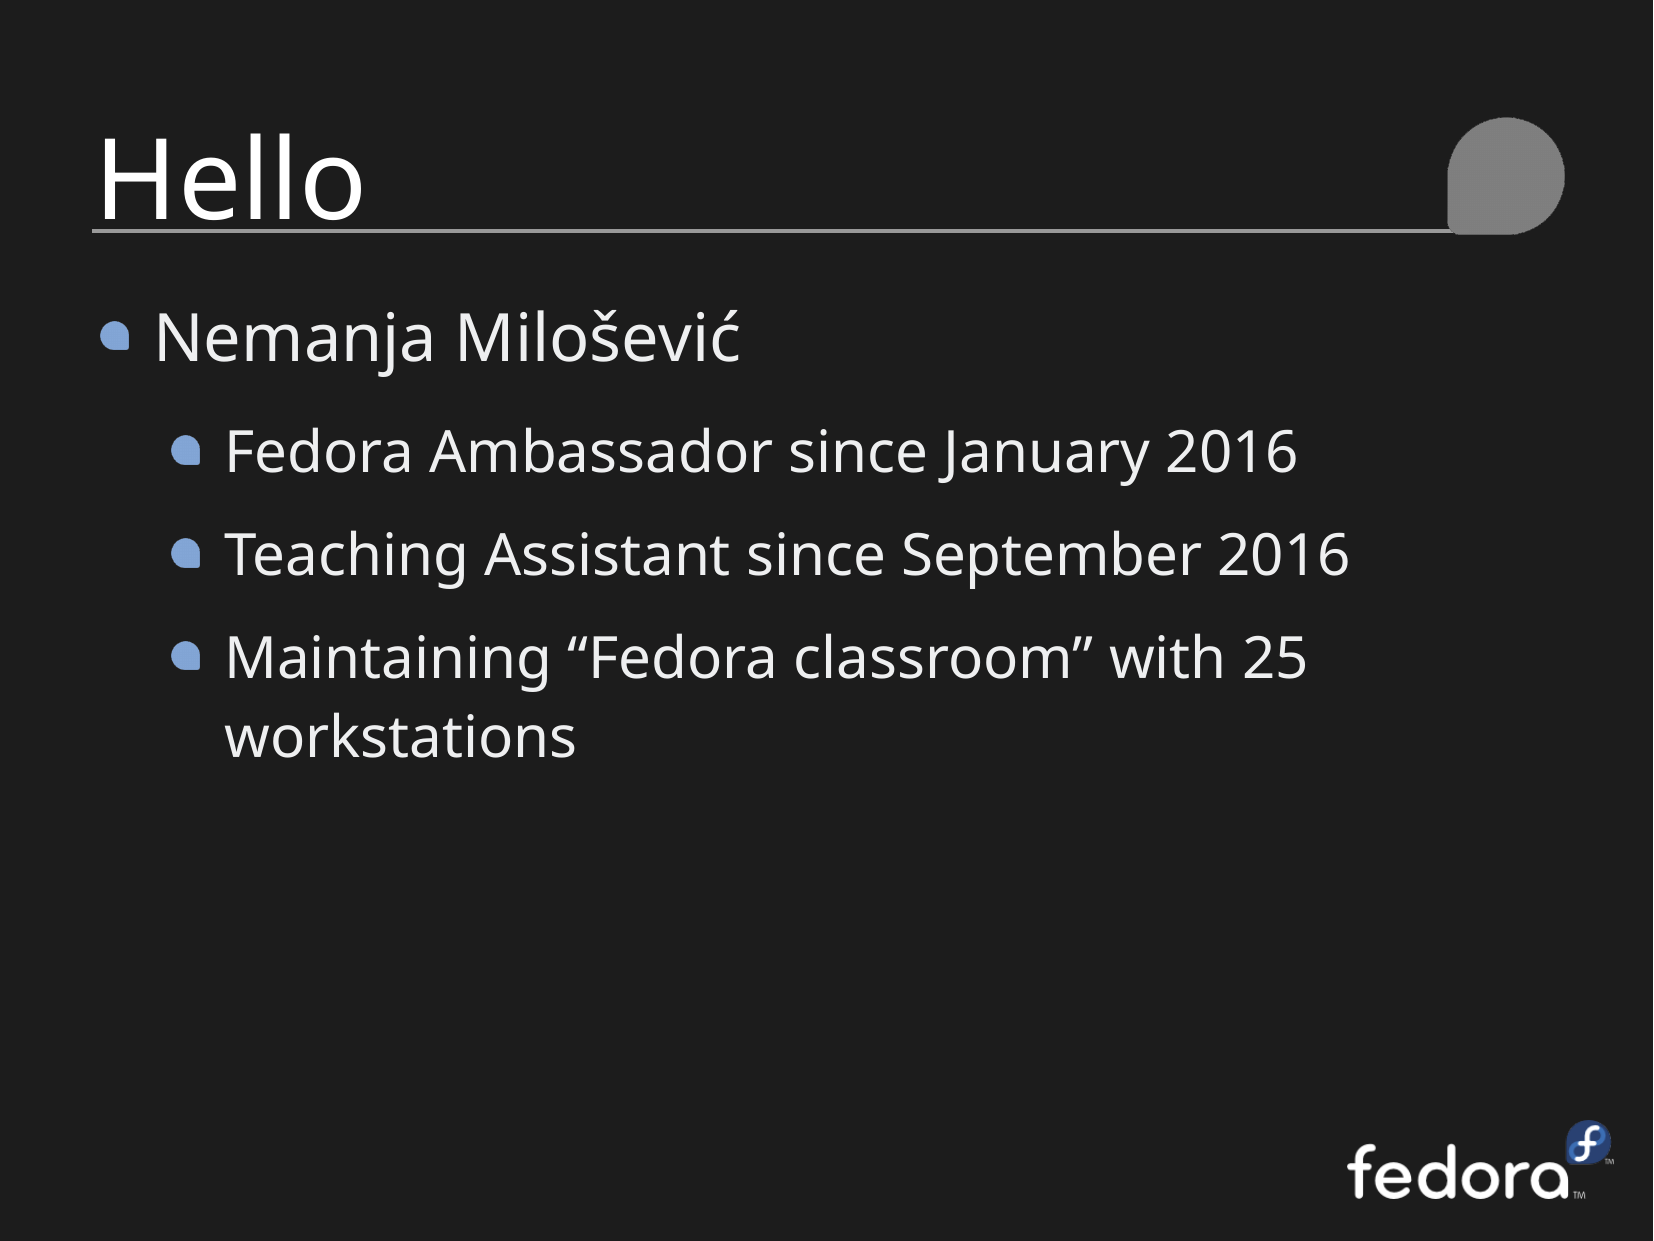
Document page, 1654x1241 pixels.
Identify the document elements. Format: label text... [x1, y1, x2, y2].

title Hello [94, 100, 1425, 251]
picture [1447, 117, 1565, 235]
list Nemanja Milošević Fedora Ambassador since January 2016 Teaching Assistant since September 2016 Maintaining “Fedora classroom” with 25 workstations [82, 290, 1571, 1095]
picture [1347, 1120, 1614, 1199]
